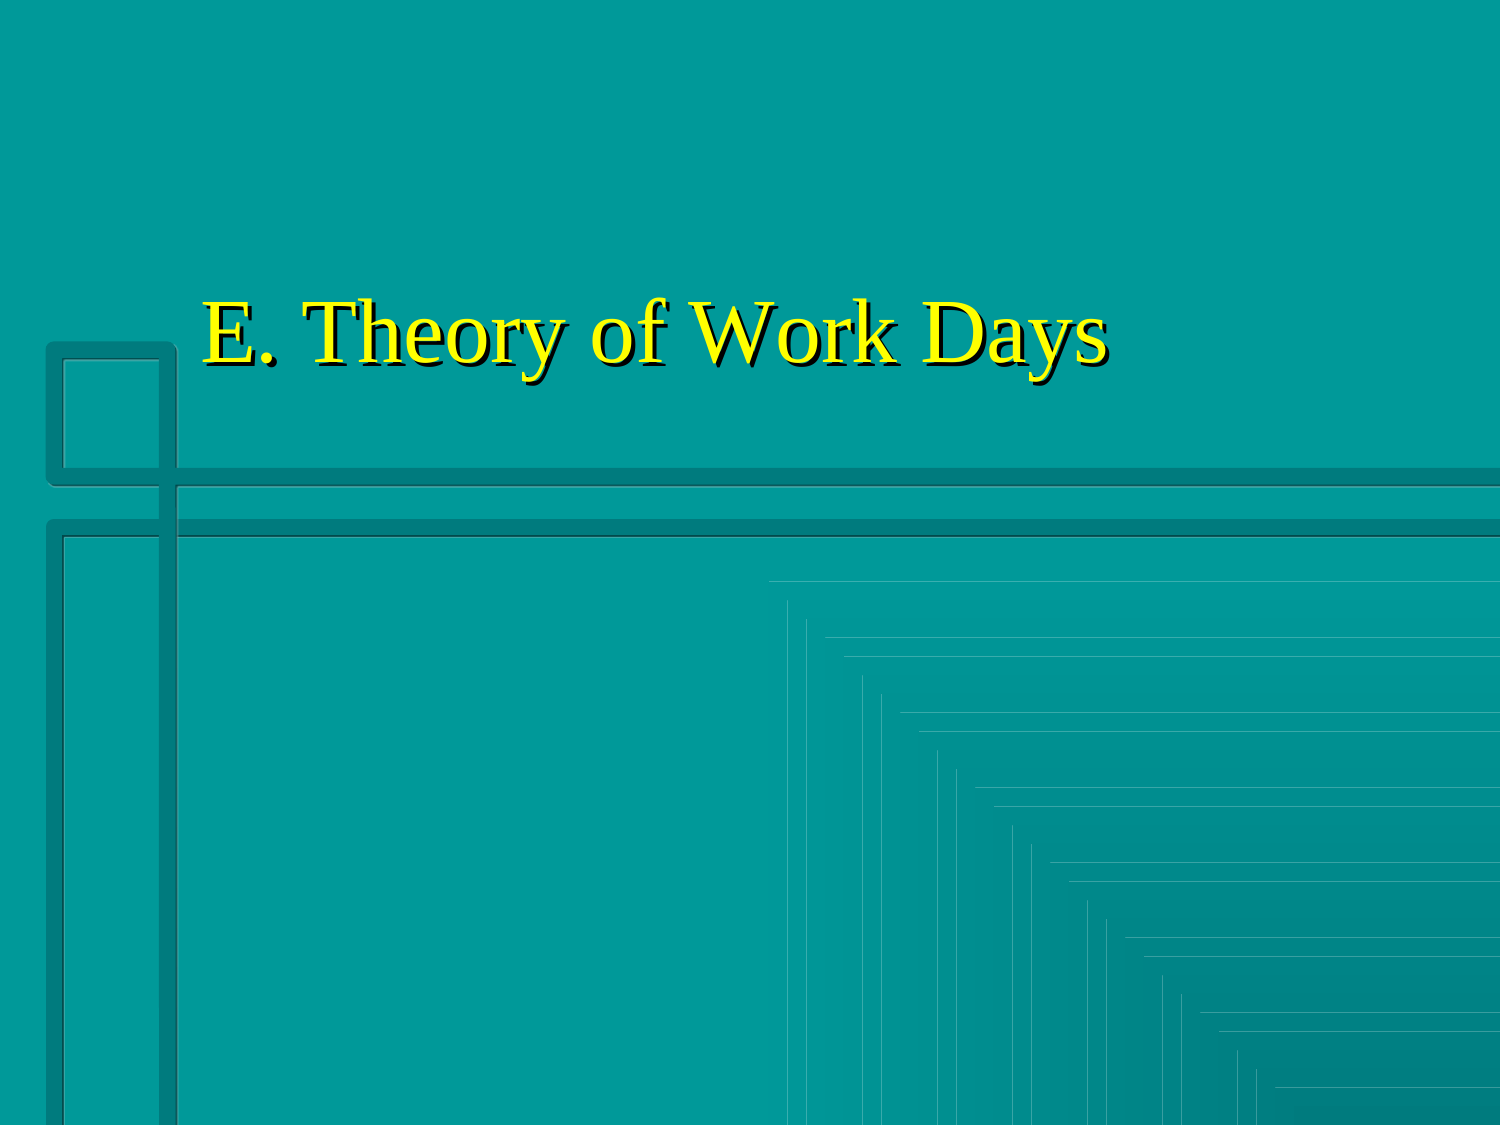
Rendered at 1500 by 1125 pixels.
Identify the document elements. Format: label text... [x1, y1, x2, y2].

title E. Theory of Work Days [200, 237, 1476, 426]
